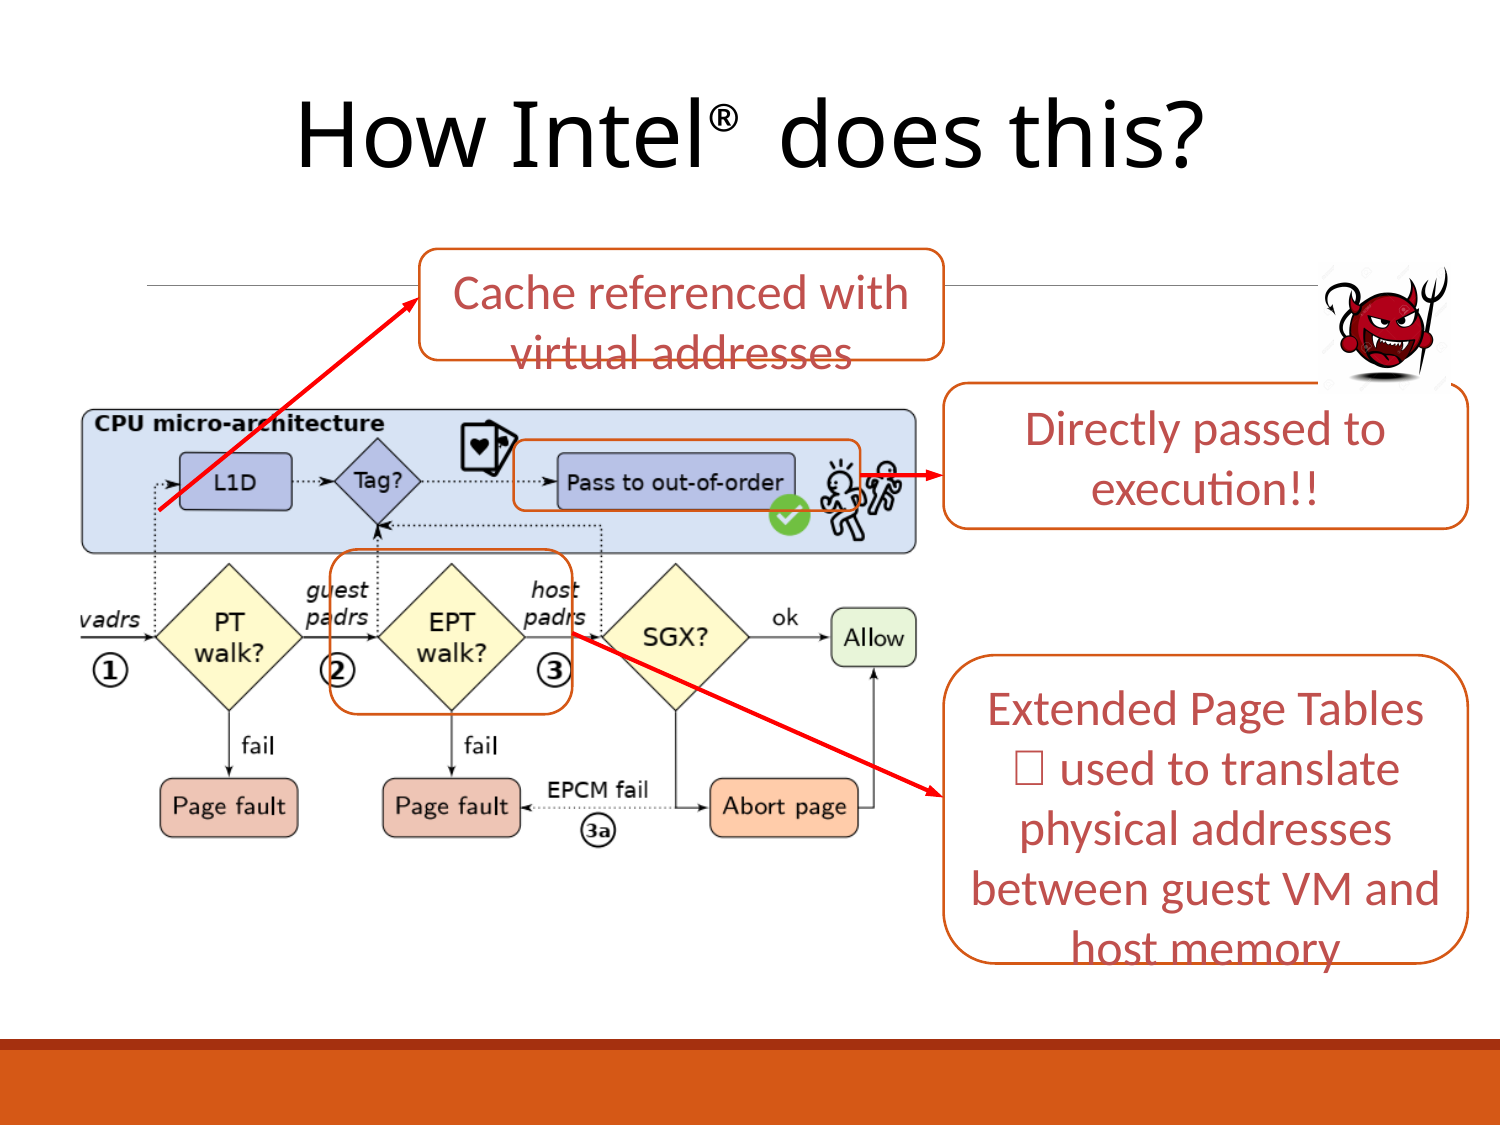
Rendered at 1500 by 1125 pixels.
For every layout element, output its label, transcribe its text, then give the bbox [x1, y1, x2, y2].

text_box Cache referenced with virtual addresses [419, 248, 944, 361]
picture [45, 393, 950, 867]
picture [1318, 262, 1451, 394]
picture [515, 442, 858, 509]
picture [332, 551, 570, 712]
text_box How Intel® does this? [75, 67, 1425, 208]
text_box Extended Page Tables  used to translate physical addresses between guest VM and host memory [943, 655, 1468, 964]
text_box Directly passed to execution!! [943, 383, 1468, 529]
